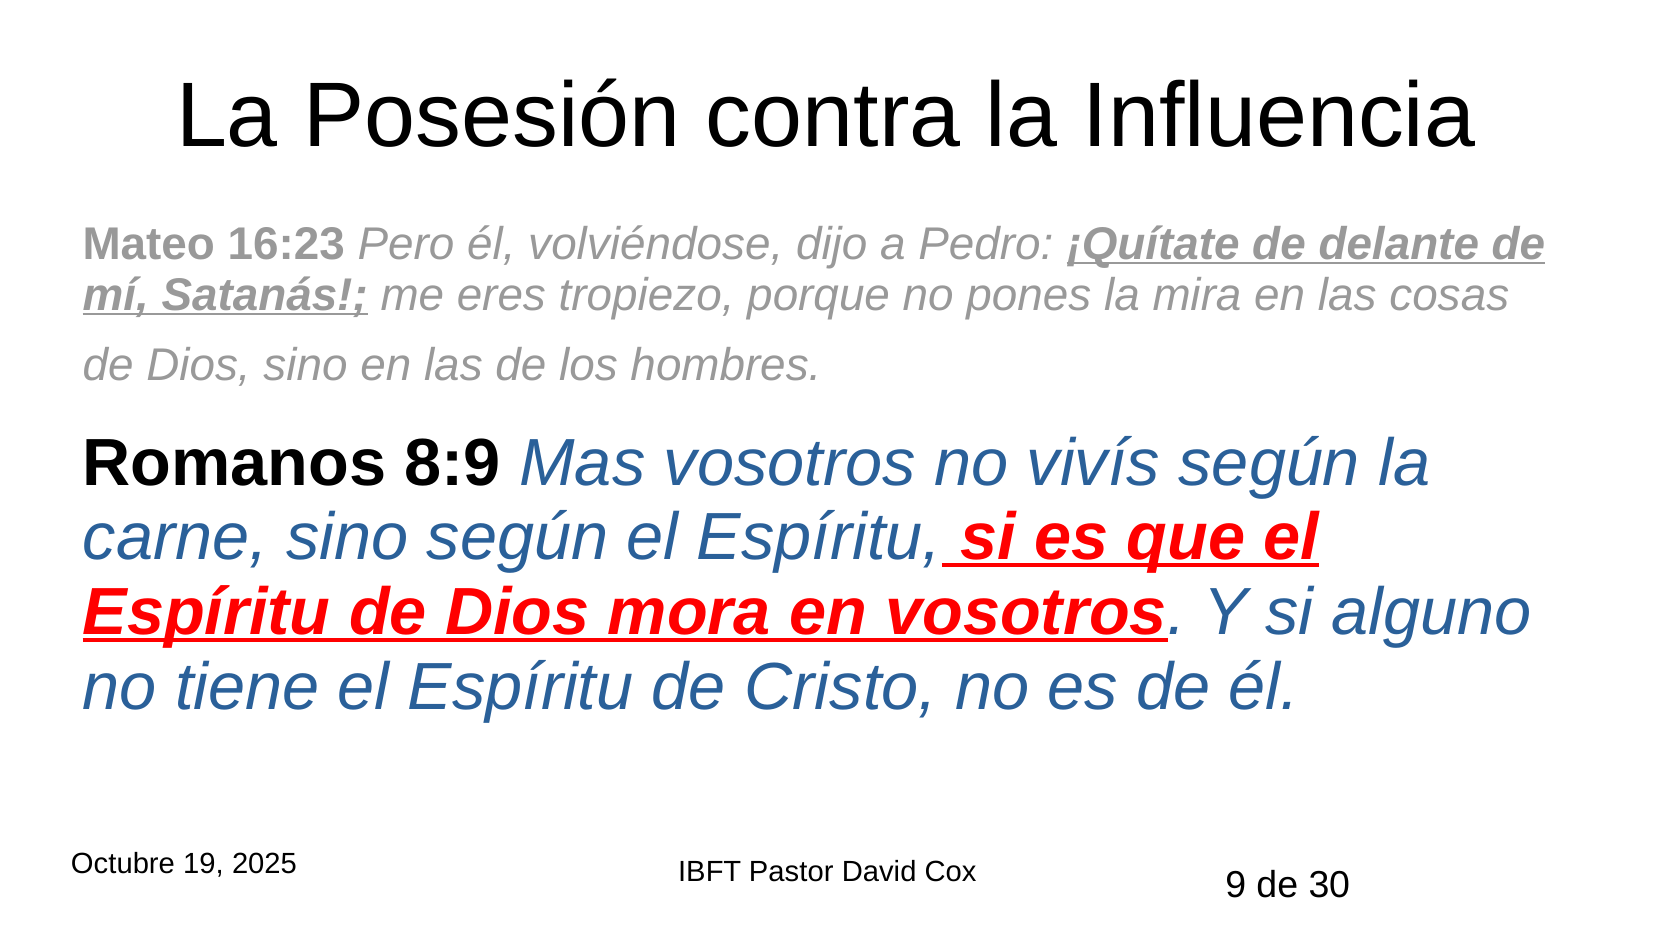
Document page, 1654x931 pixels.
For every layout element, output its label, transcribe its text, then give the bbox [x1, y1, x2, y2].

text_box <number> de 30 [1210, 856, 1418, 931]
list Mateo 16:23 Pero él, volviéndose, dijo a Pedro: ¡Quítate de delante de mí, Satanás!; me eres tropiezo, porque no pones la mira en las cosas de Dios, sino en las de los hombres. Romanos 8:9 Mas vosotros no vivís según la carne, sino según el Espíritu, si es que el Espíritu de Dios mora en vosotros. Y si alguno no tiene el Espíritu de Cristo, no es de él. [82, 217, 1571, 758]
text_box Octubre 19, 2025 [56, 806, 451, 922]
text_box IBFT Pastor David Cox [565, 847, 1090, 912]
title La Posesión contra la Influencia [82, 37, 1571, 193]
